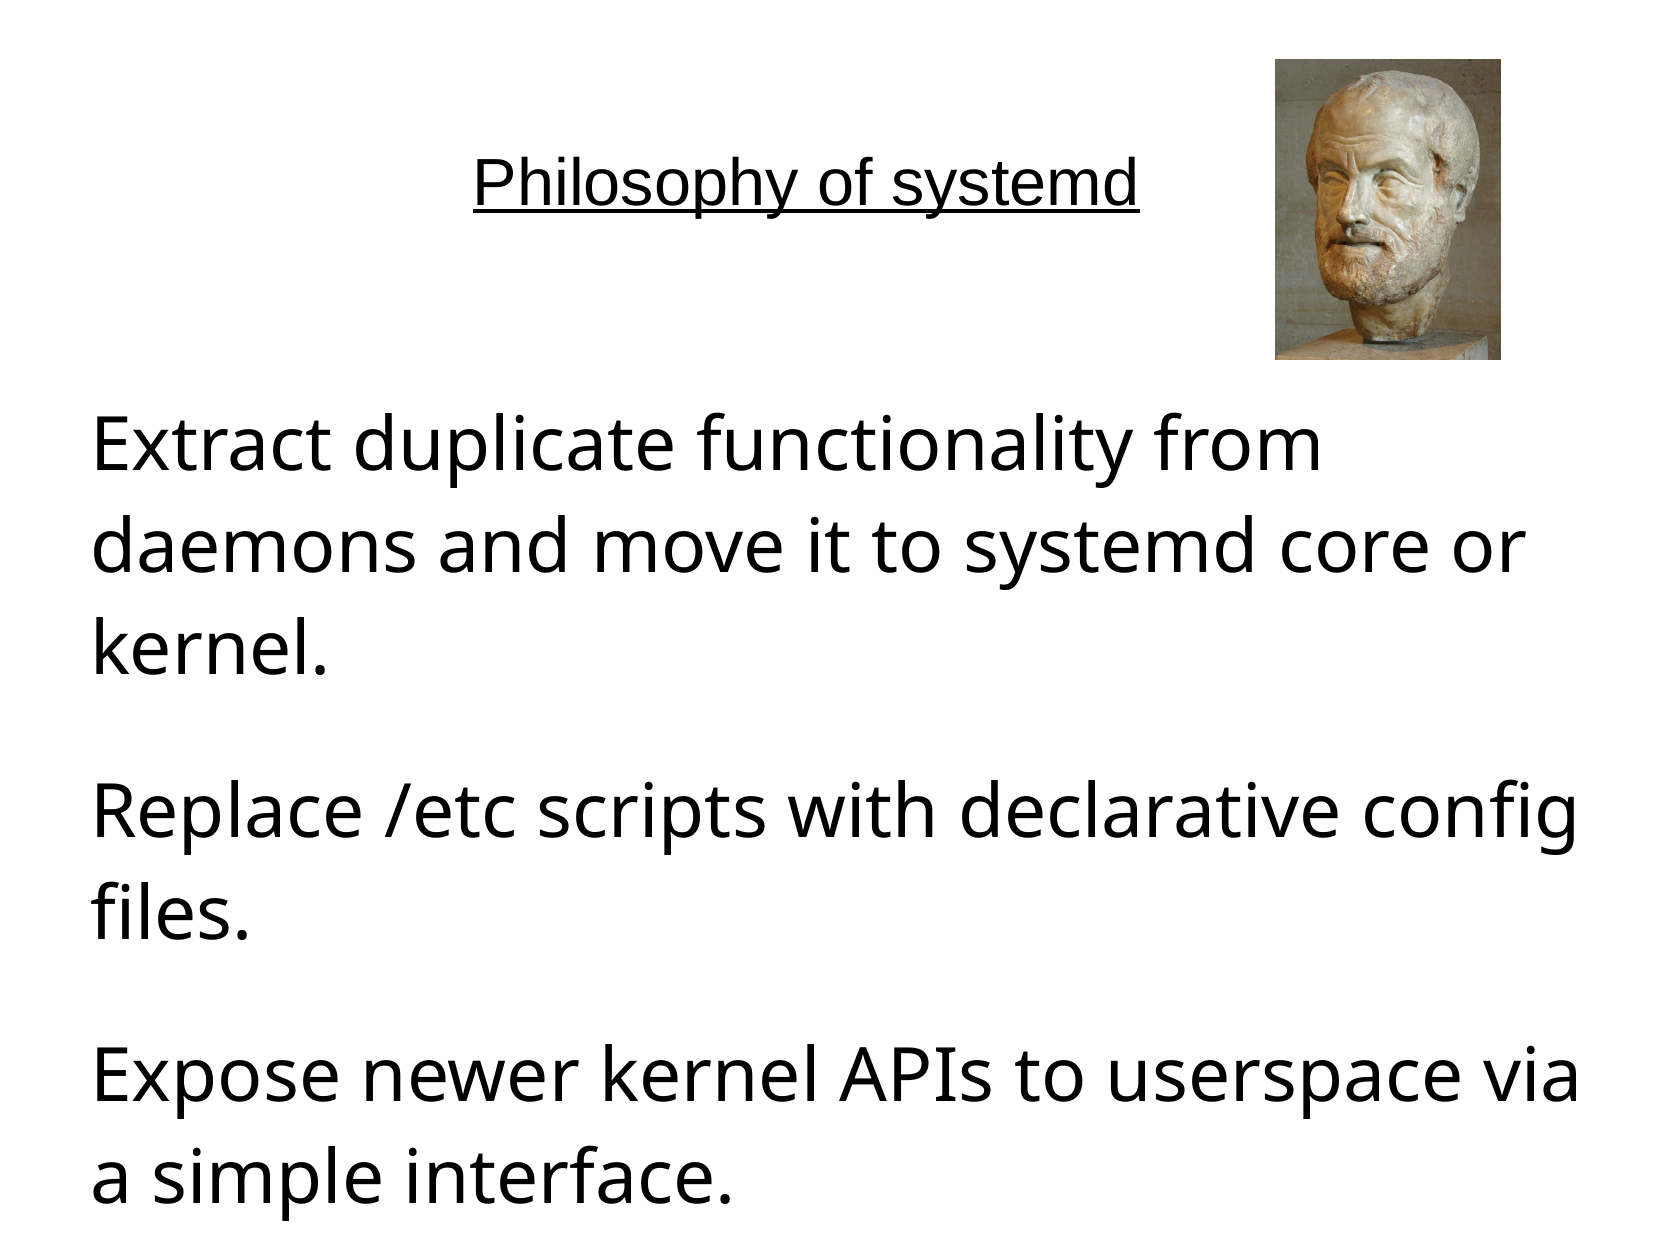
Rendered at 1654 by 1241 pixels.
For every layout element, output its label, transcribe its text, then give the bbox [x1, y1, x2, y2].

list Extract duplicate functionality from daemons and move it to systemd core or kernel. Replace /etc scripts with declarative config files. Expose newer kernel APIs to userspace via a simple interface. [90, 390, 1591, 916]
picture [1275, 59, 1501, 361]
title Philosophy of systemd [82, 49, 1531, 316]
